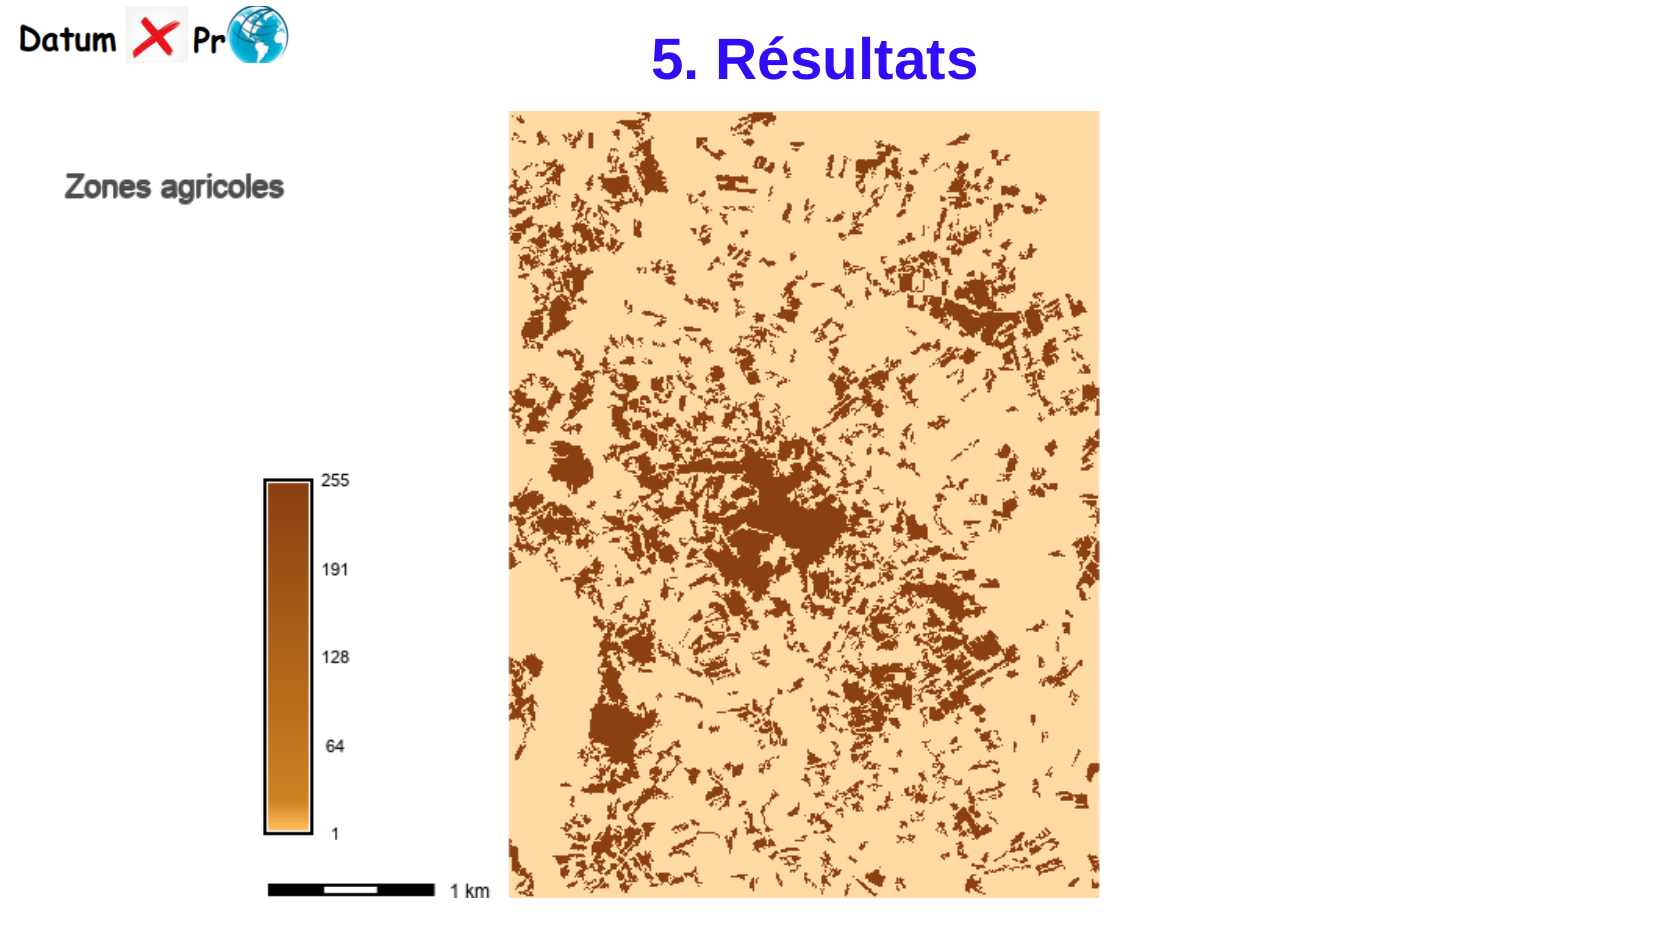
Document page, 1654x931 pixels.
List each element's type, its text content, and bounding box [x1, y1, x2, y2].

picture [0, 6, 319, 63]
picture [26, 111, 1583, 898]
title 5. Résultats [165, 23, 1465, 89]
